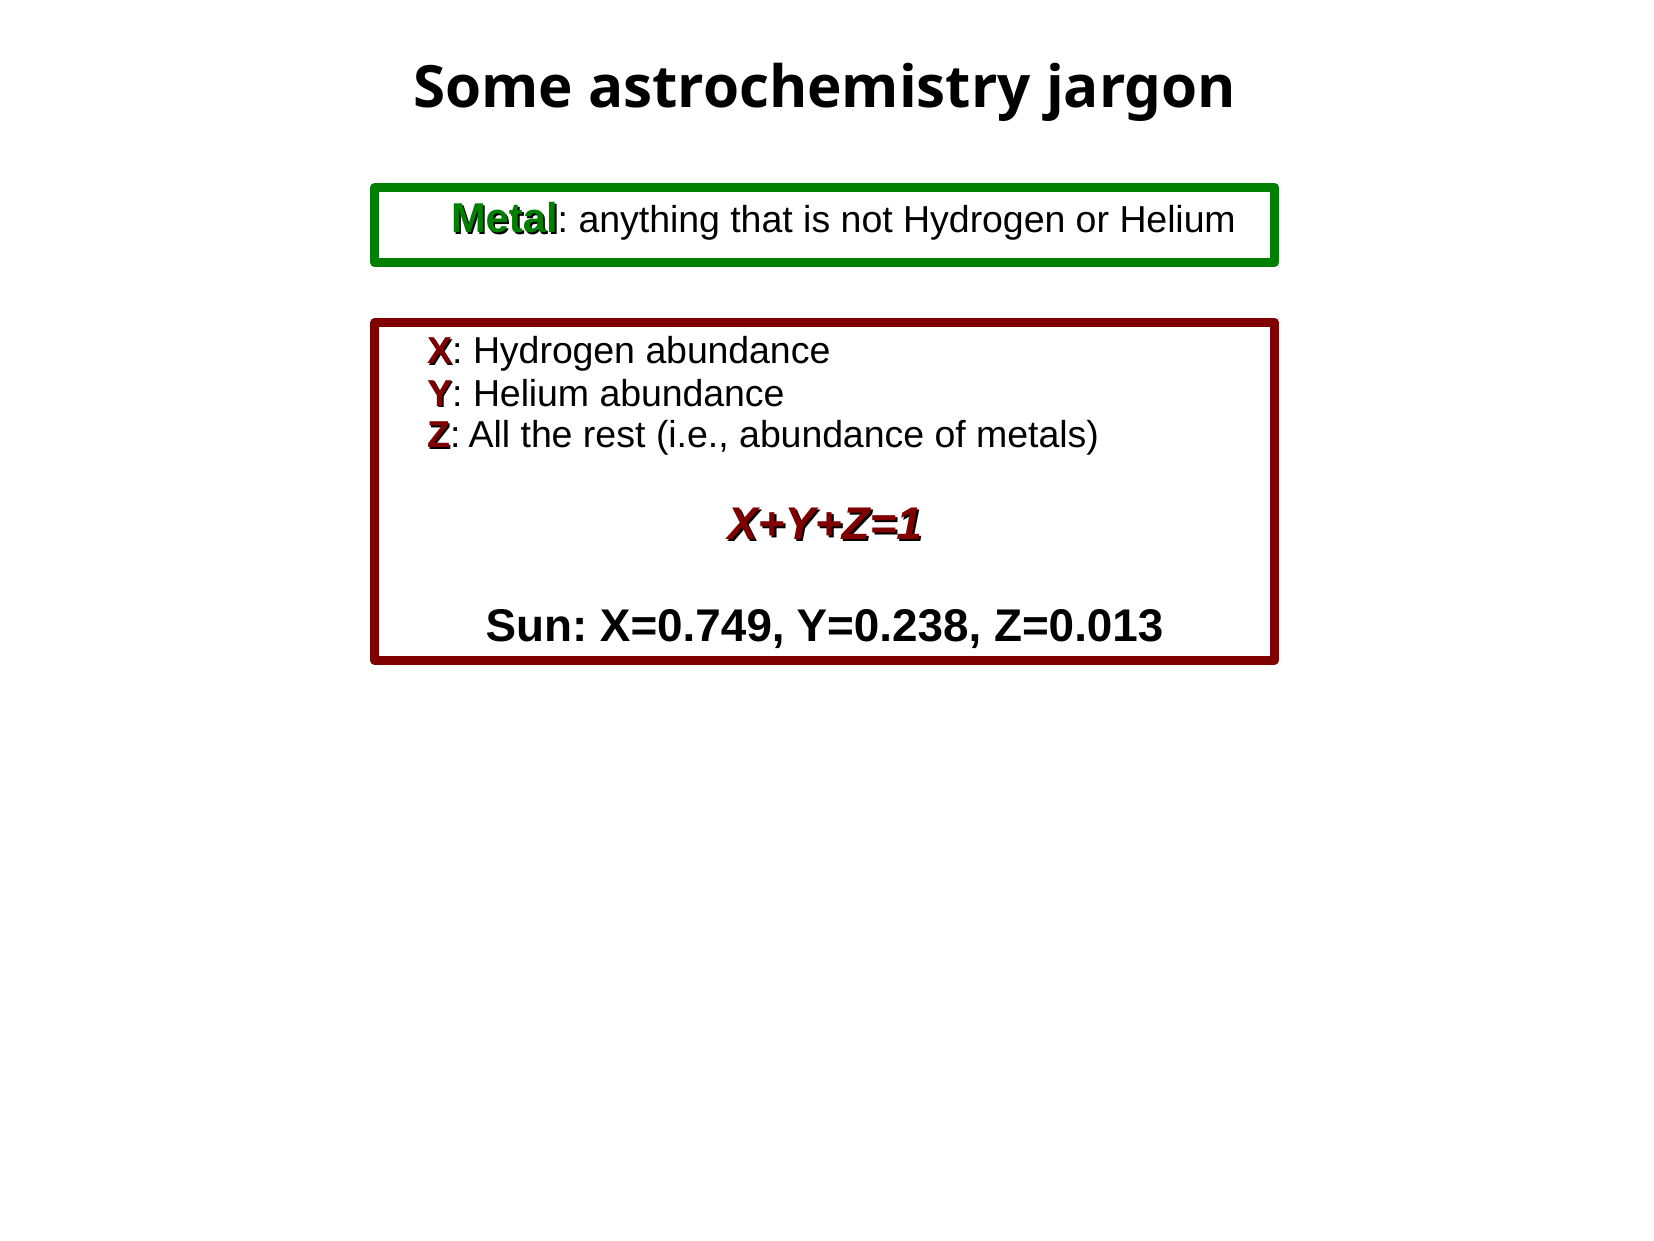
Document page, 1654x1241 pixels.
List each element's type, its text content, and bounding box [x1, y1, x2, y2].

text_box [374, 322, 1275, 661]
text_box X: Hydrogen abundance Y: Helium abundance Z: All the rest (i.e., abundance of metals) X+Y+Z=1 Sun: X=0.749, Y=0.238, Z=0.013 [412, 322, 1238, 660]
text_box Metal: anything that is not Hydrogen or Helium [149, 187, 1537, 333]
text_box Some astrochemistry jargon [262, 37, 1388, 134]
